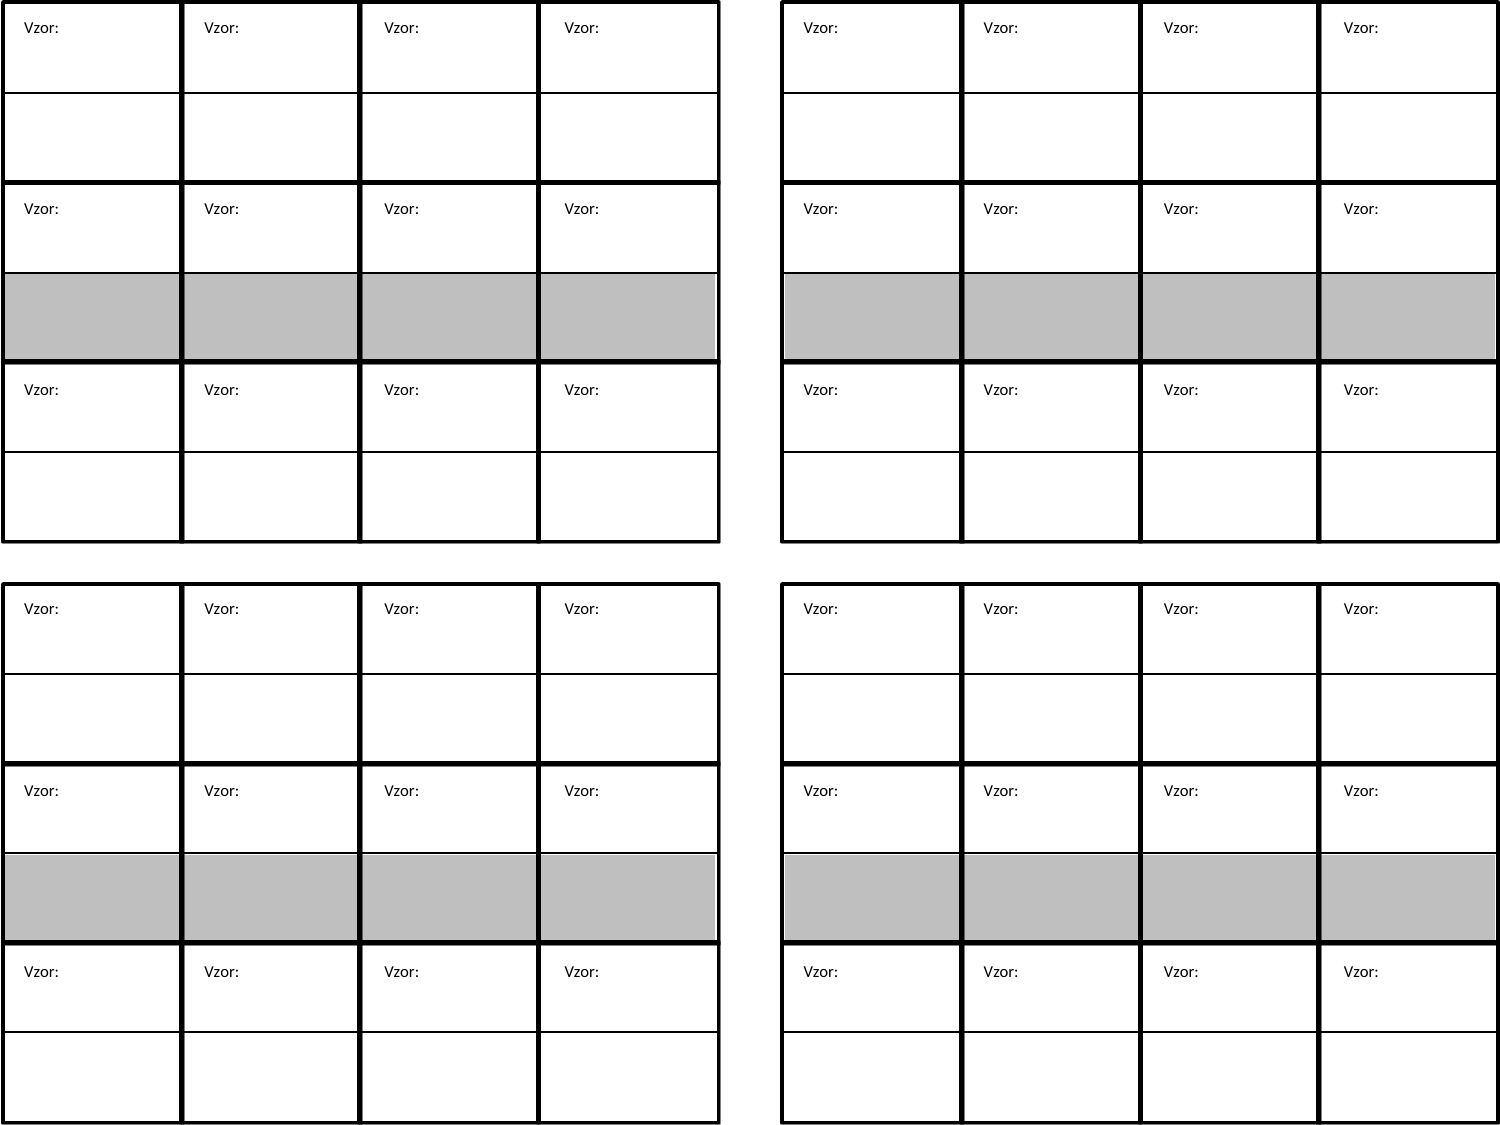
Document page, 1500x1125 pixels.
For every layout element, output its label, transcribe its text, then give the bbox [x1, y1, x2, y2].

text_box Vzor: [1149, 771, 1214, 808]
text_box Vzor: [549, 590, 615, 626]
text_box Vzor: [9, 371, 75, 407]
text_box Vzor: [1149, 371, 1214, 407]
text_box Vzor: [369, 371, 435, 407]
text_box Vzor: [1329, 190, 1394, 226]
text_box Vzor: [1329, 952, 1394, 989]
text_box Vzor: [1329, 771, 1394, 808]
picture [779, 0, 1500, 544]
text_box Vzor: [1329, 371, 1394, 407]
text_box Vzor: [788, 771, 854, 808]
text_box Vzor: [369, 771, 435, 808]
text_box Vzor: [549, 371, 615, 407]
text_box Vzor: [549, 952, 615, 989]
text_box Vzor: [189, 8, 255, 45]
text_box Vzor: [1149, 8, 1214, 45]
text_box Vzor: [189, 952, 255, 989]
text_box Vzor: [788, 190, 854, 226]
text_box Vzor: [1149, 590, 1214, 626]
text_box Vzor: [549, 190, 615, 226]
text_box Vzor: [9, 8, 75, 45]
text_box Vzor: [369, 190, 435, 226]
text_box Vzor: [369, 8, 435, 45]
text_box Vzor: [549, 8, 615, 45]
text_box Vzor: [968, 771, 1034, 808]
text_box Vzor: [9, 190, 75, 226]
text_box Vzor: [968, 190, 1034, 226]
text_box Vzor: [1329, 590, 1394, 626]
text_box Vzor: [9, 771, 75, 808]
text_box Vzor: [369, 952, 435, 989]
text_box Vzor: [788, 371, 854, 407]
text_box Vzor: [189, 190, 255, 226]
text_box Vzor: [788, 8, 854, 45]
text_box Vzor: [1149, 190, 1214, 226]
text_box Vzor: [1149, 952, 1214, 989]
text_box Vzor: [189, 371, 255, 407]
text_box Vzor: [788, 590, 854, 626]
text_box Vzor: [788, 952, 854, 989]
text_box Vzor: [968, 590, 1034, 626]
picture [779, 581, 1500, 1125]
text_box Vzor: [1329, 8, 1394, 45]
text_box Vzor: [9, 590, 75, 626]
text_box Vzor: [968, 952, 1034, 989]
text_box Vzor: [9, 952, 75, 989]
picture [0, 581, 721, 1125]
text_box Vzor: [189, 771, 255, 808]
text_box Vzor: [968, 8, 1034, 45]
text_box Vzor: [369, 590, 435, 626]
picture [0, 0, 721, 544]
text_box Vzor: [968, 371, 1034, 407]
text_box Vzor: [549, 771, 615, 808]
text_box Vzor: [189, 590, 255, 626]
